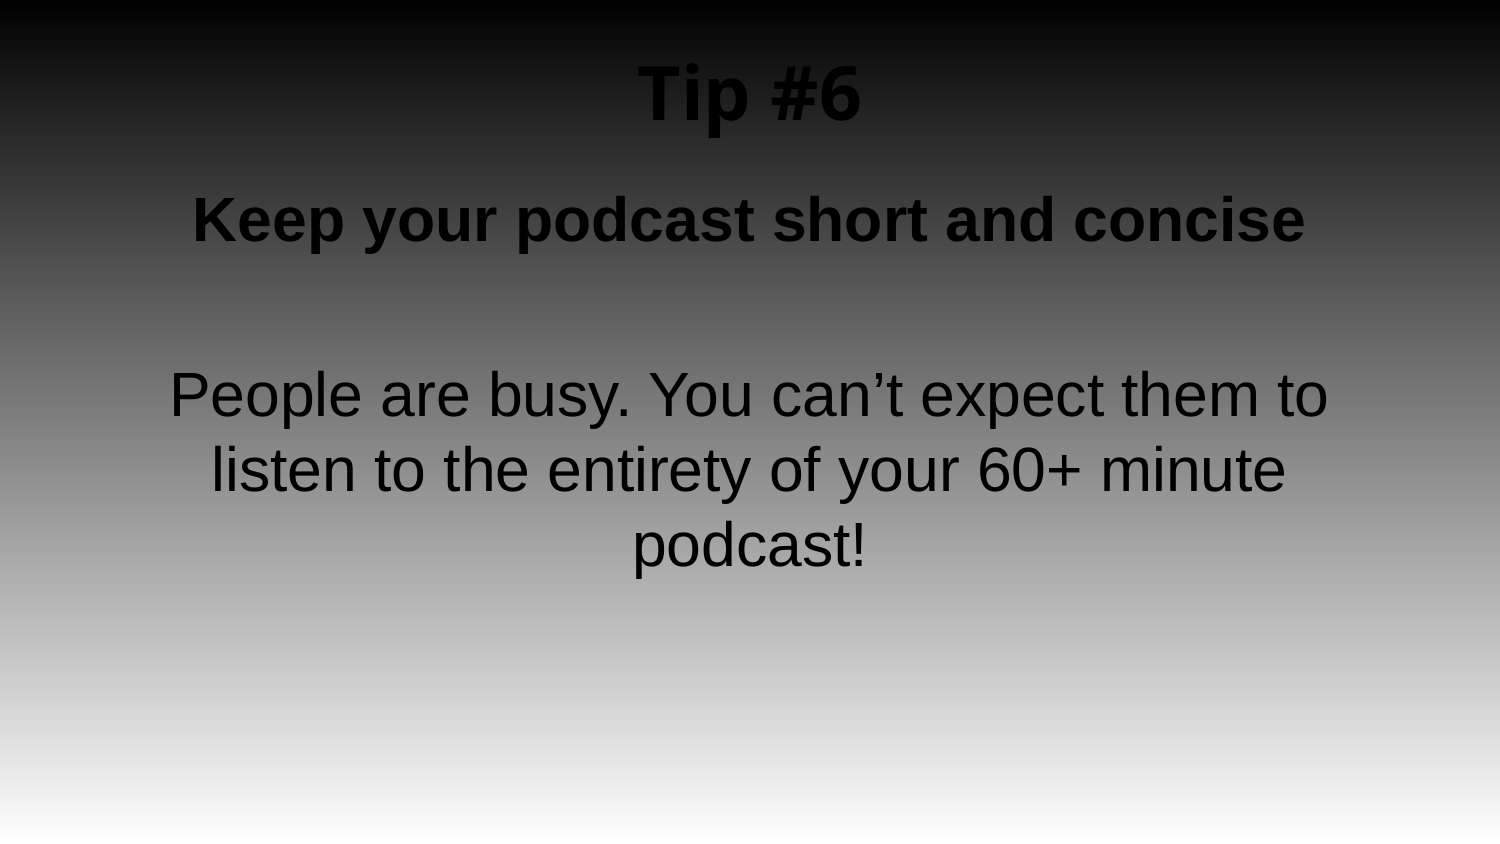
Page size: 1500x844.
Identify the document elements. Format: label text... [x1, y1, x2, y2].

title Tip #6 [75, 9, 1425, 151]
list Keep your podcast short and concise People are busy. You can’t expect them to listen to the entirety of your 60+ minute podcast! [75, 164, 1425, 820]
